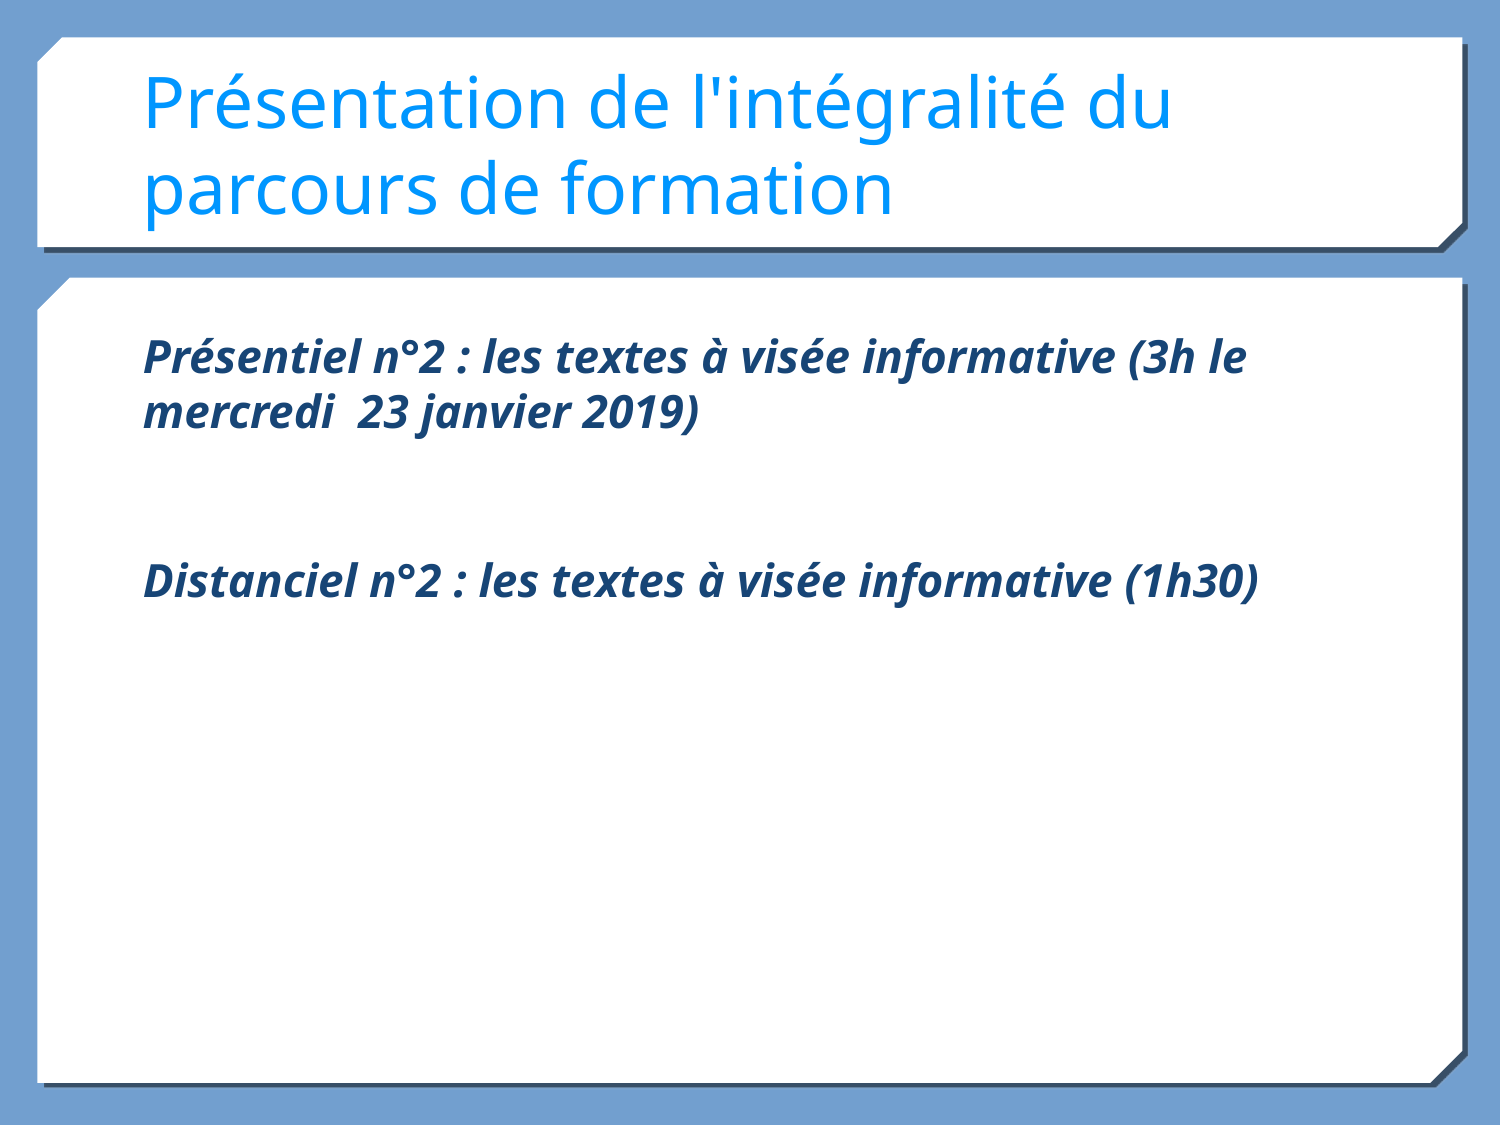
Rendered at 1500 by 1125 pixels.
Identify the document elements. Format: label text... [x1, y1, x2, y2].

list Présentiel n°2 : les textes à visée informative (3h le mercredi 23 janvier 2019) Distanciel n°2 : les textes à visée informative (1h30) [127, 319, 1372, 978]
title Présentation de l'intégralité du parcours de formation [127, 48, 1372, 236]
